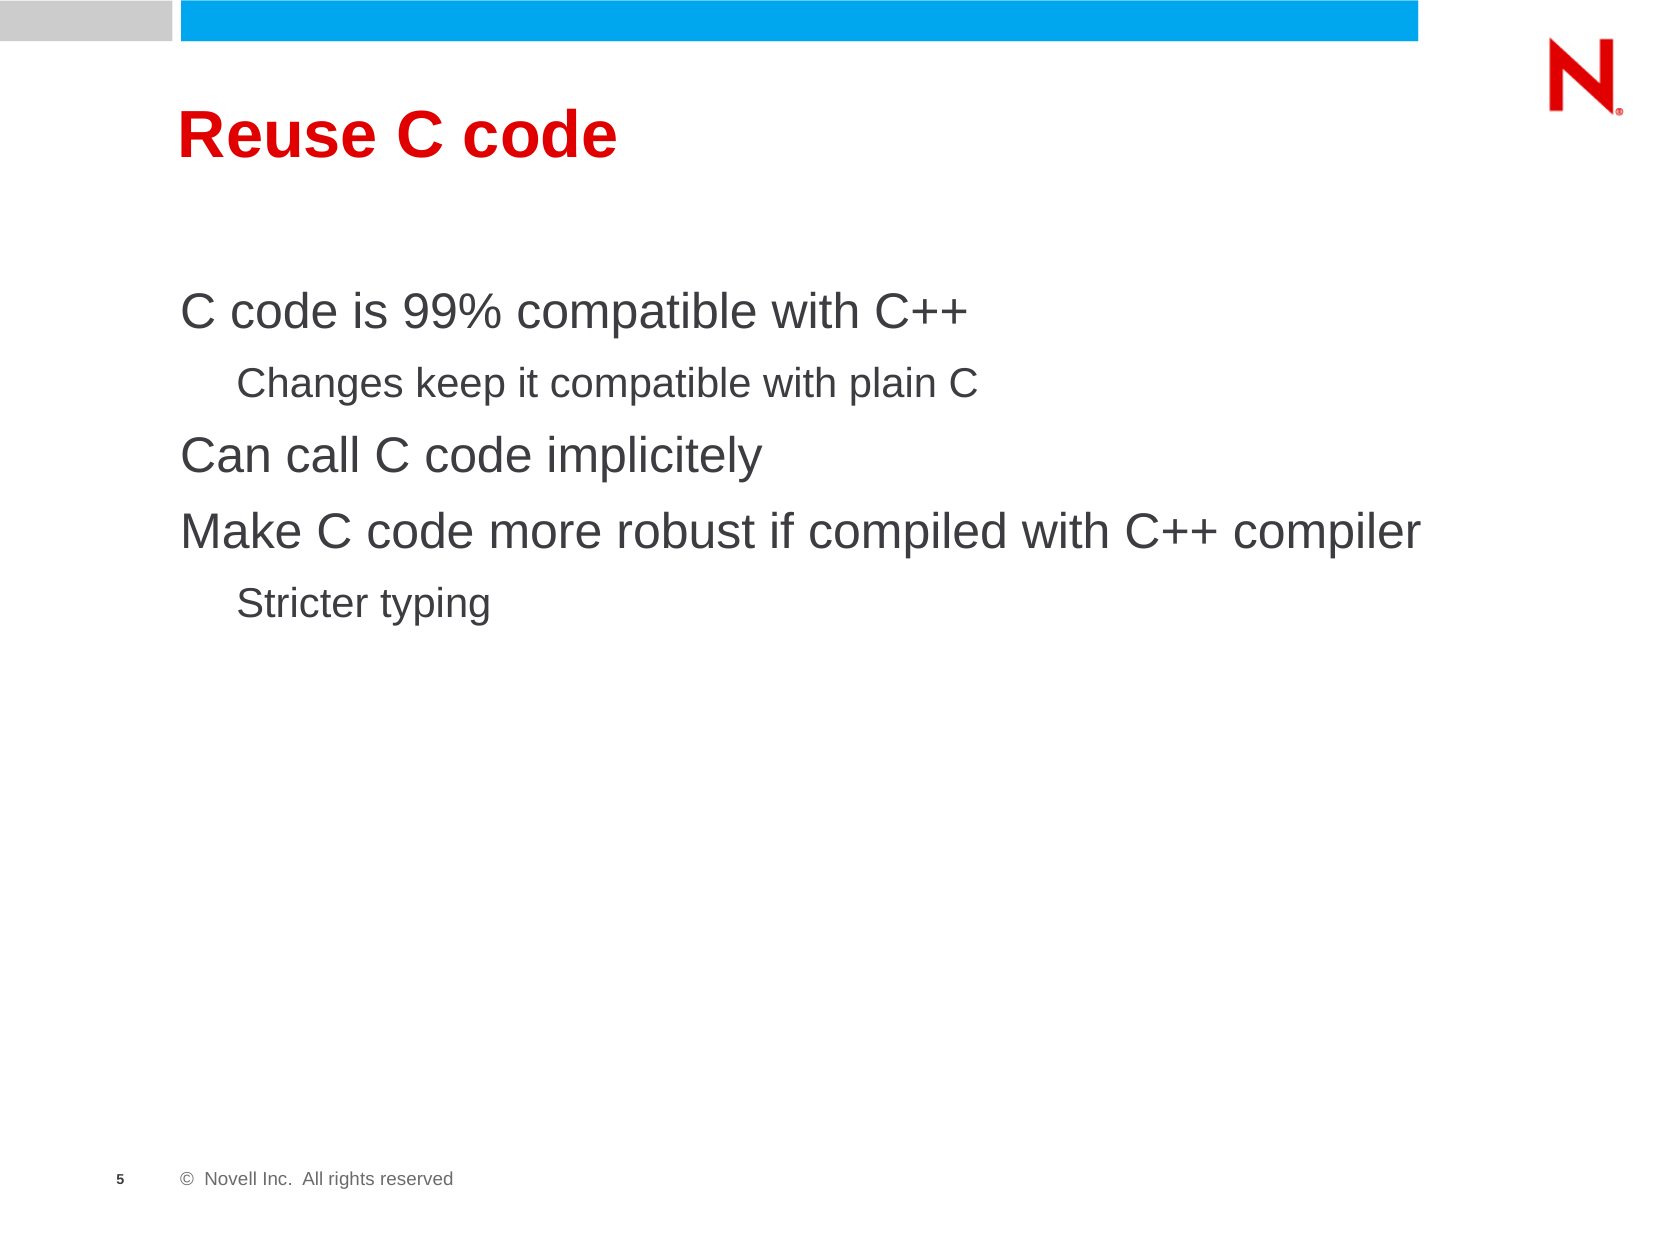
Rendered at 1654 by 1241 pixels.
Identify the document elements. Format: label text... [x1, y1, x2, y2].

title Reuse C code [177, 46, 1525, 226]
picture [1547, 35, 1624, 117]
list C code is 99% compatible with C++ Changes keep it compatible with plain C Can call C code implicitely Make C code more robust if compiled with C++ compiler Stricter typing [180, 280, 1547, 1087]
